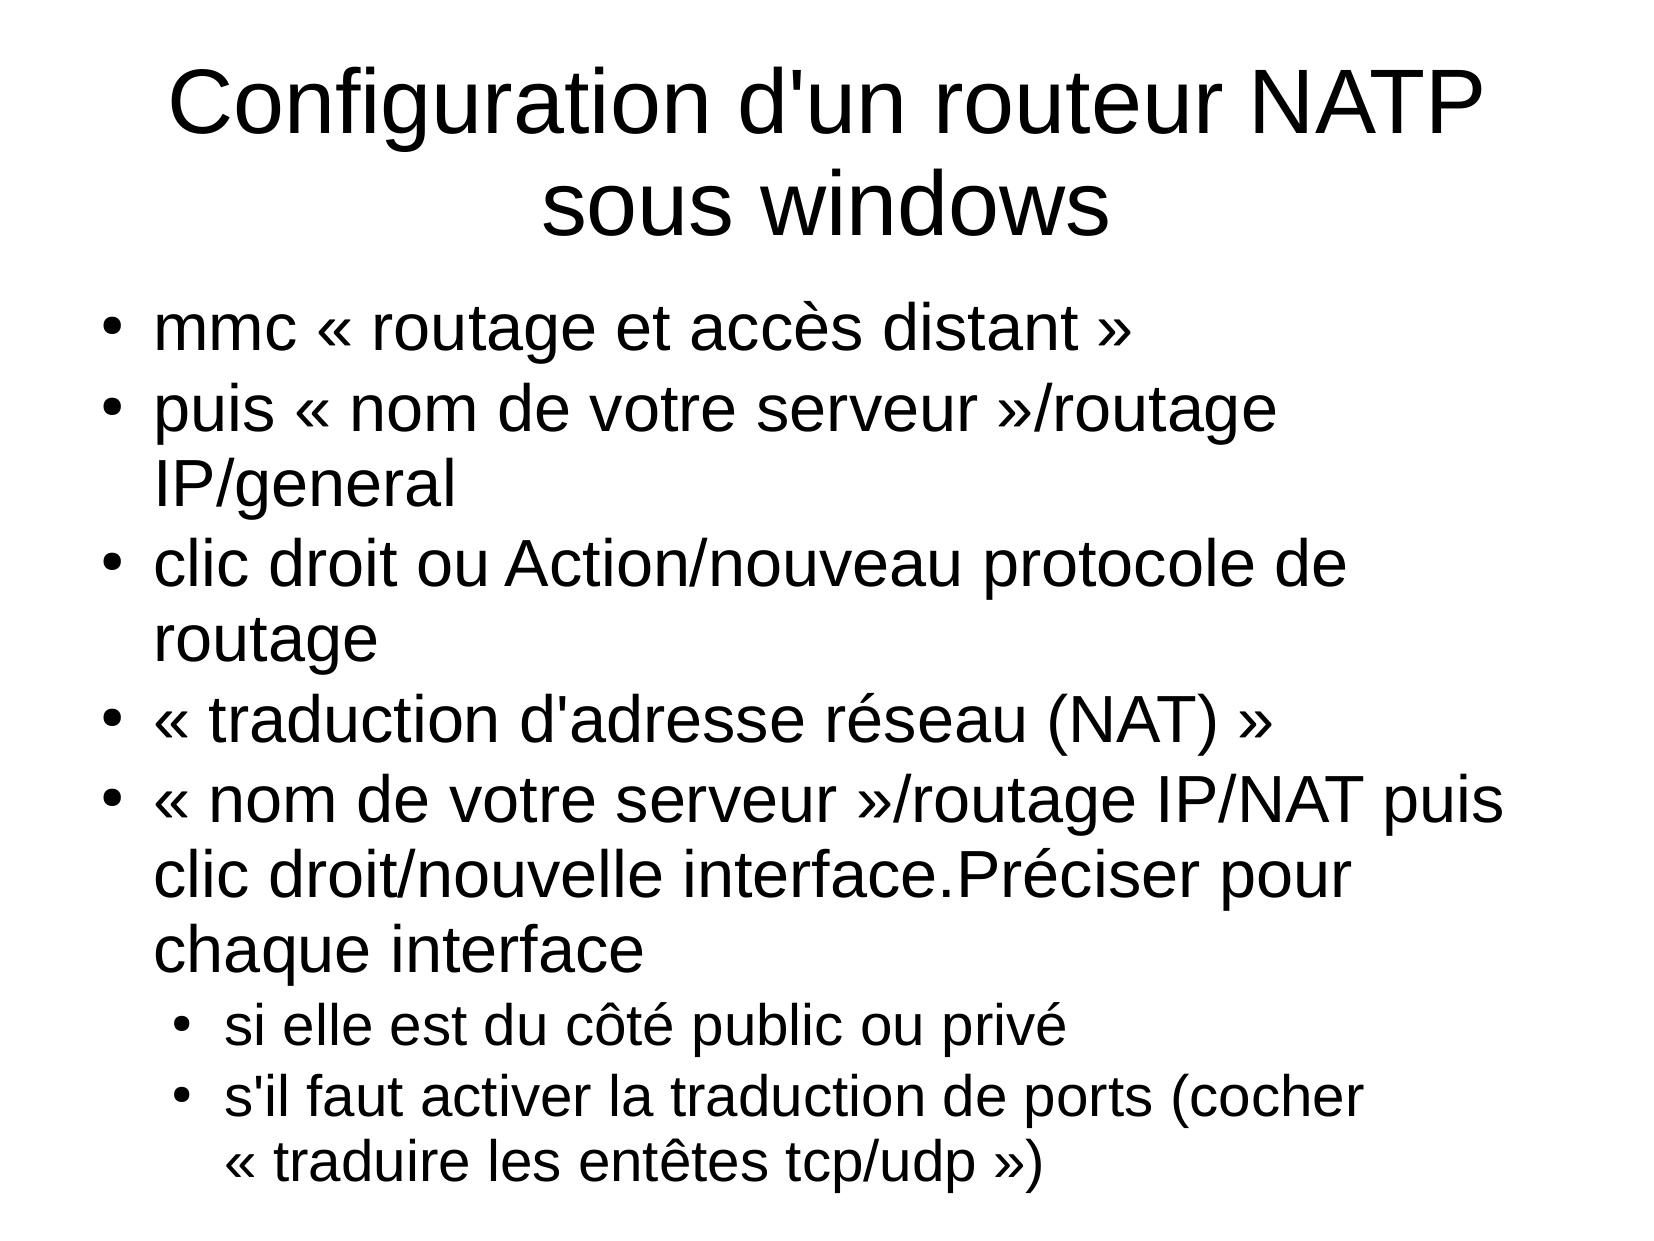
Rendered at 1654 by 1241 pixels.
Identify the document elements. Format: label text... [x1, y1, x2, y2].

list mmc « routage et accès distant » puis « nom de votre serveur »/routage IP/general clic droit ou Action/nouveau protocole de routage « traduction d'adresse réseau (NAT) » « nom de votre serveur »/routage IP/NAT puis clic droit/nouvelle interface.Préciser pour chaque interface si elle est du côté public ou privé s'il faut activer la traduction de ports (cocher « traduire les entêtes tcp/udp ») [82, 290, 1571, 1194]
title Configuration d'un routeur NATP sous windows [82, 49, 1571, 257]
